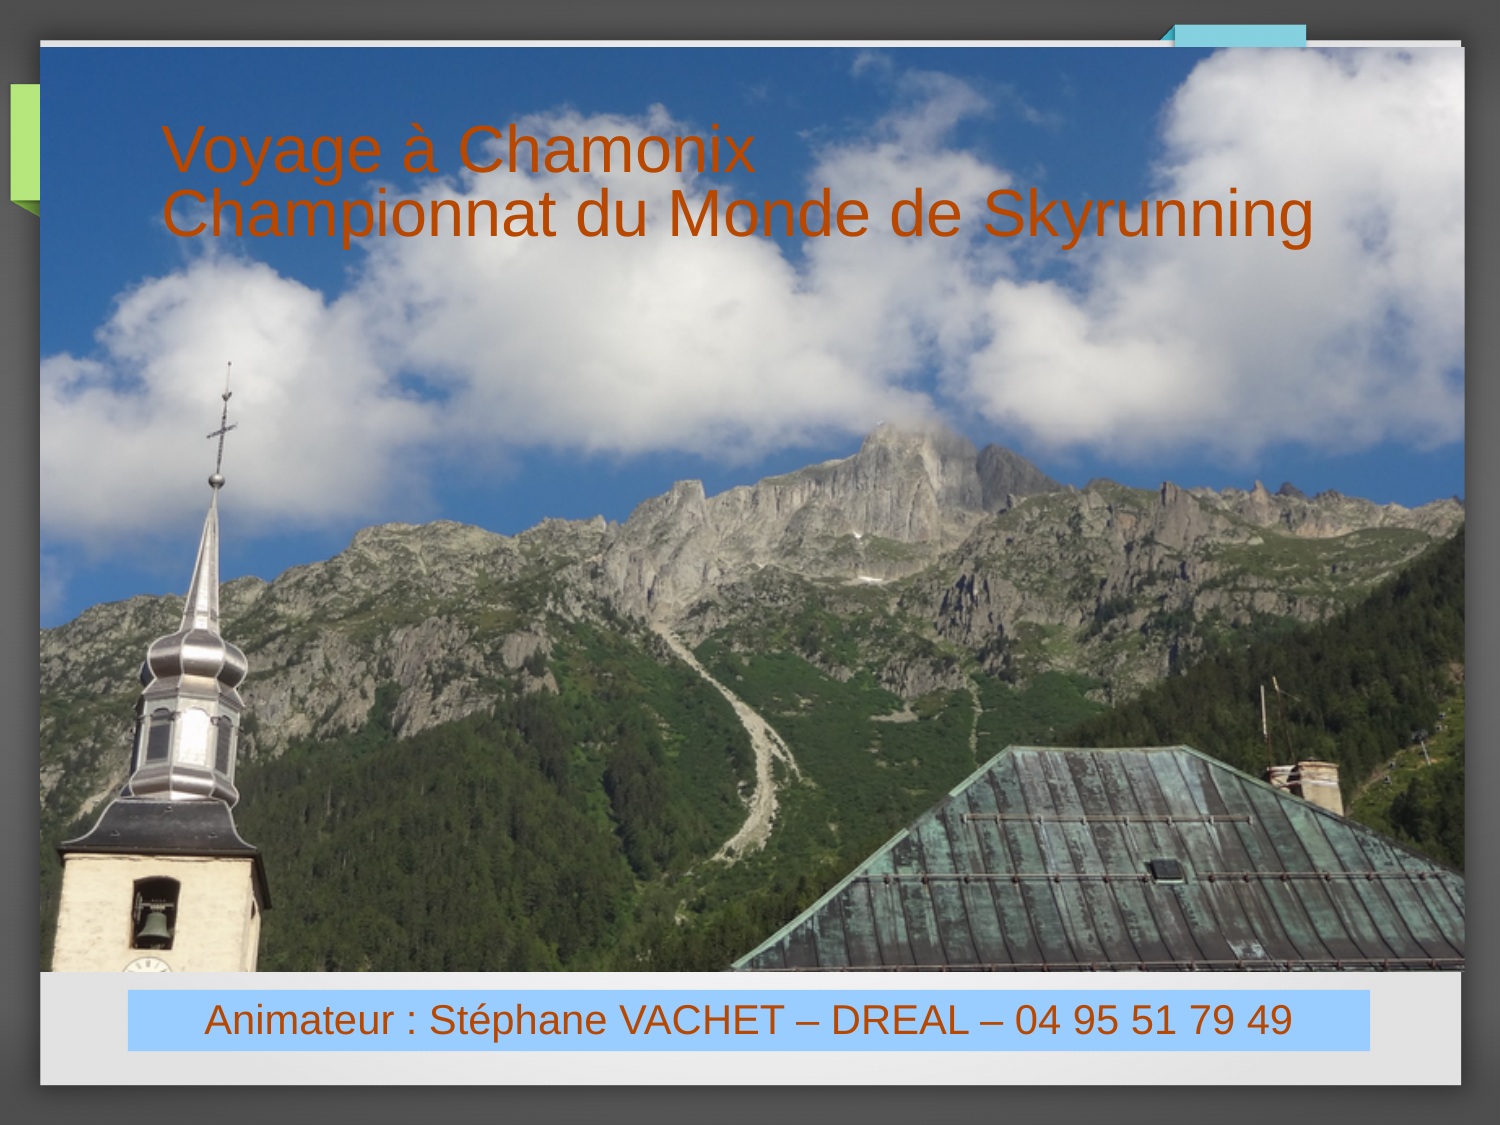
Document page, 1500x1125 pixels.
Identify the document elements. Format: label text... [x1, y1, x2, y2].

text_box Voyage à Chamonix Championnat du Monde de Skyrunning [15, 113, 1463, 257]
text_box Animateur : Stéphane VACHET – DREAL – 04 95 51 79 49 [127, 989, 1371, 1052]
picture [0, 0, 1500, 1125]
